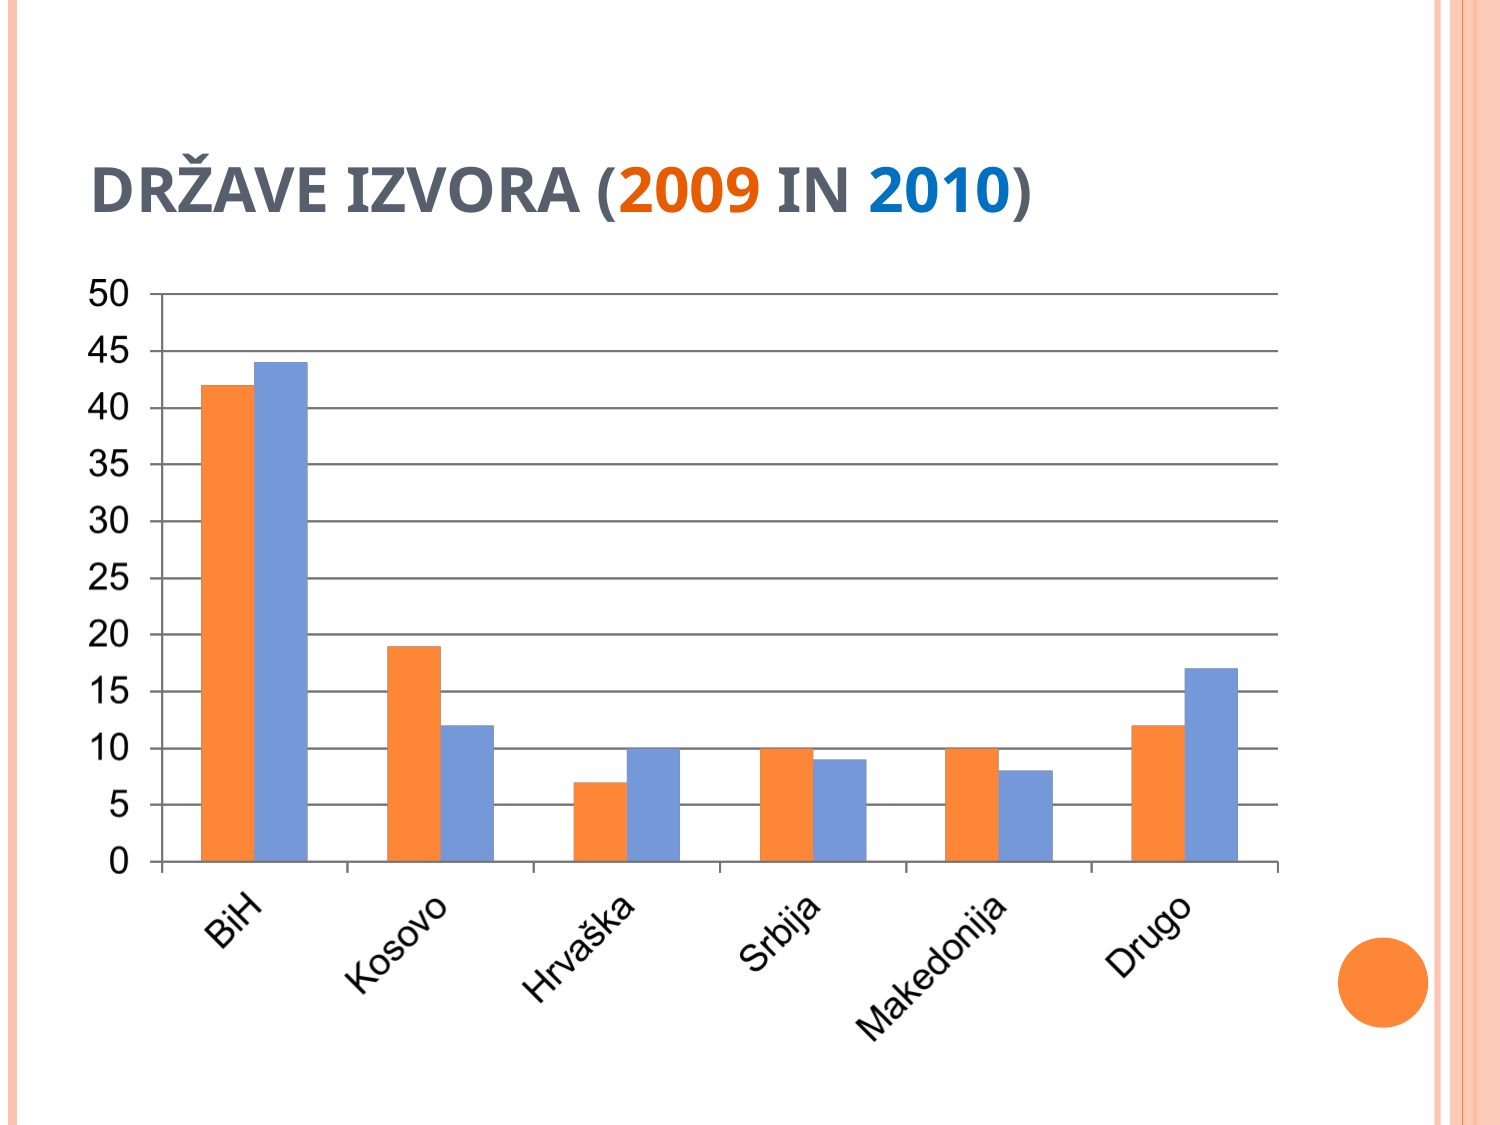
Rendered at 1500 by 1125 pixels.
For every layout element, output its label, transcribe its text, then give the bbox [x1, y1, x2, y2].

title DRŽAVE IZVORA (2009 IN 2010) [74, 44, 1300, 233]
text_box [66, 254, 1309, 1071]
